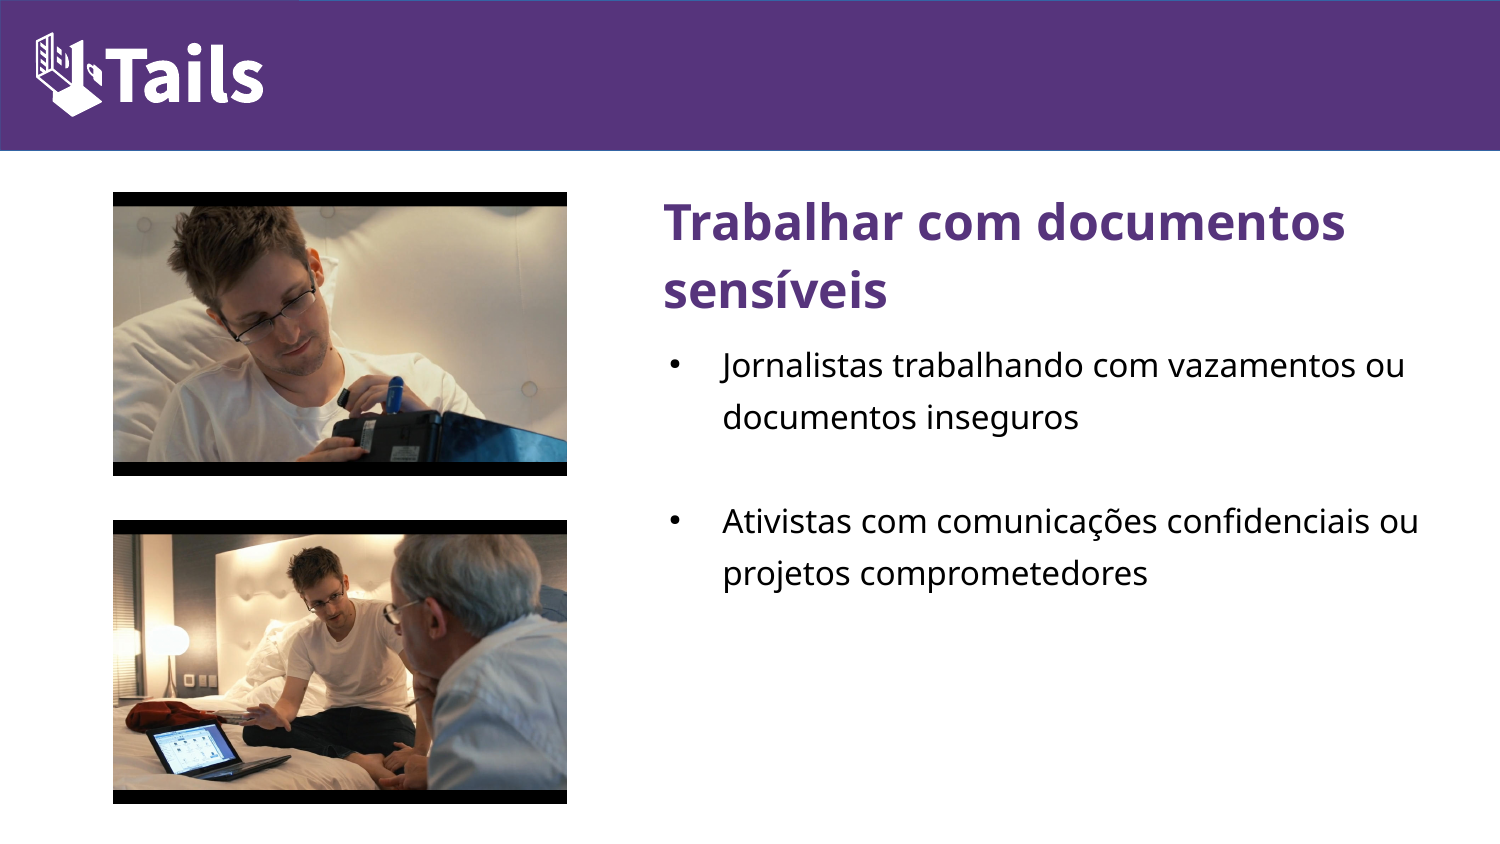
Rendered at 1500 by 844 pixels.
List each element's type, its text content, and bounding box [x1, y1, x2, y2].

list Jornalistas trabalhando com vazamentos ou documentos inseguros Ativistas com comunicações confidenciais ou projetos comprometedores [651, 335, 1445, 826]
picture [113, 192, 567, 476]
title Trabalhar com documentos sensíveis [663, 192, 1483, 319]
picture [113, 520, 567, 804]
